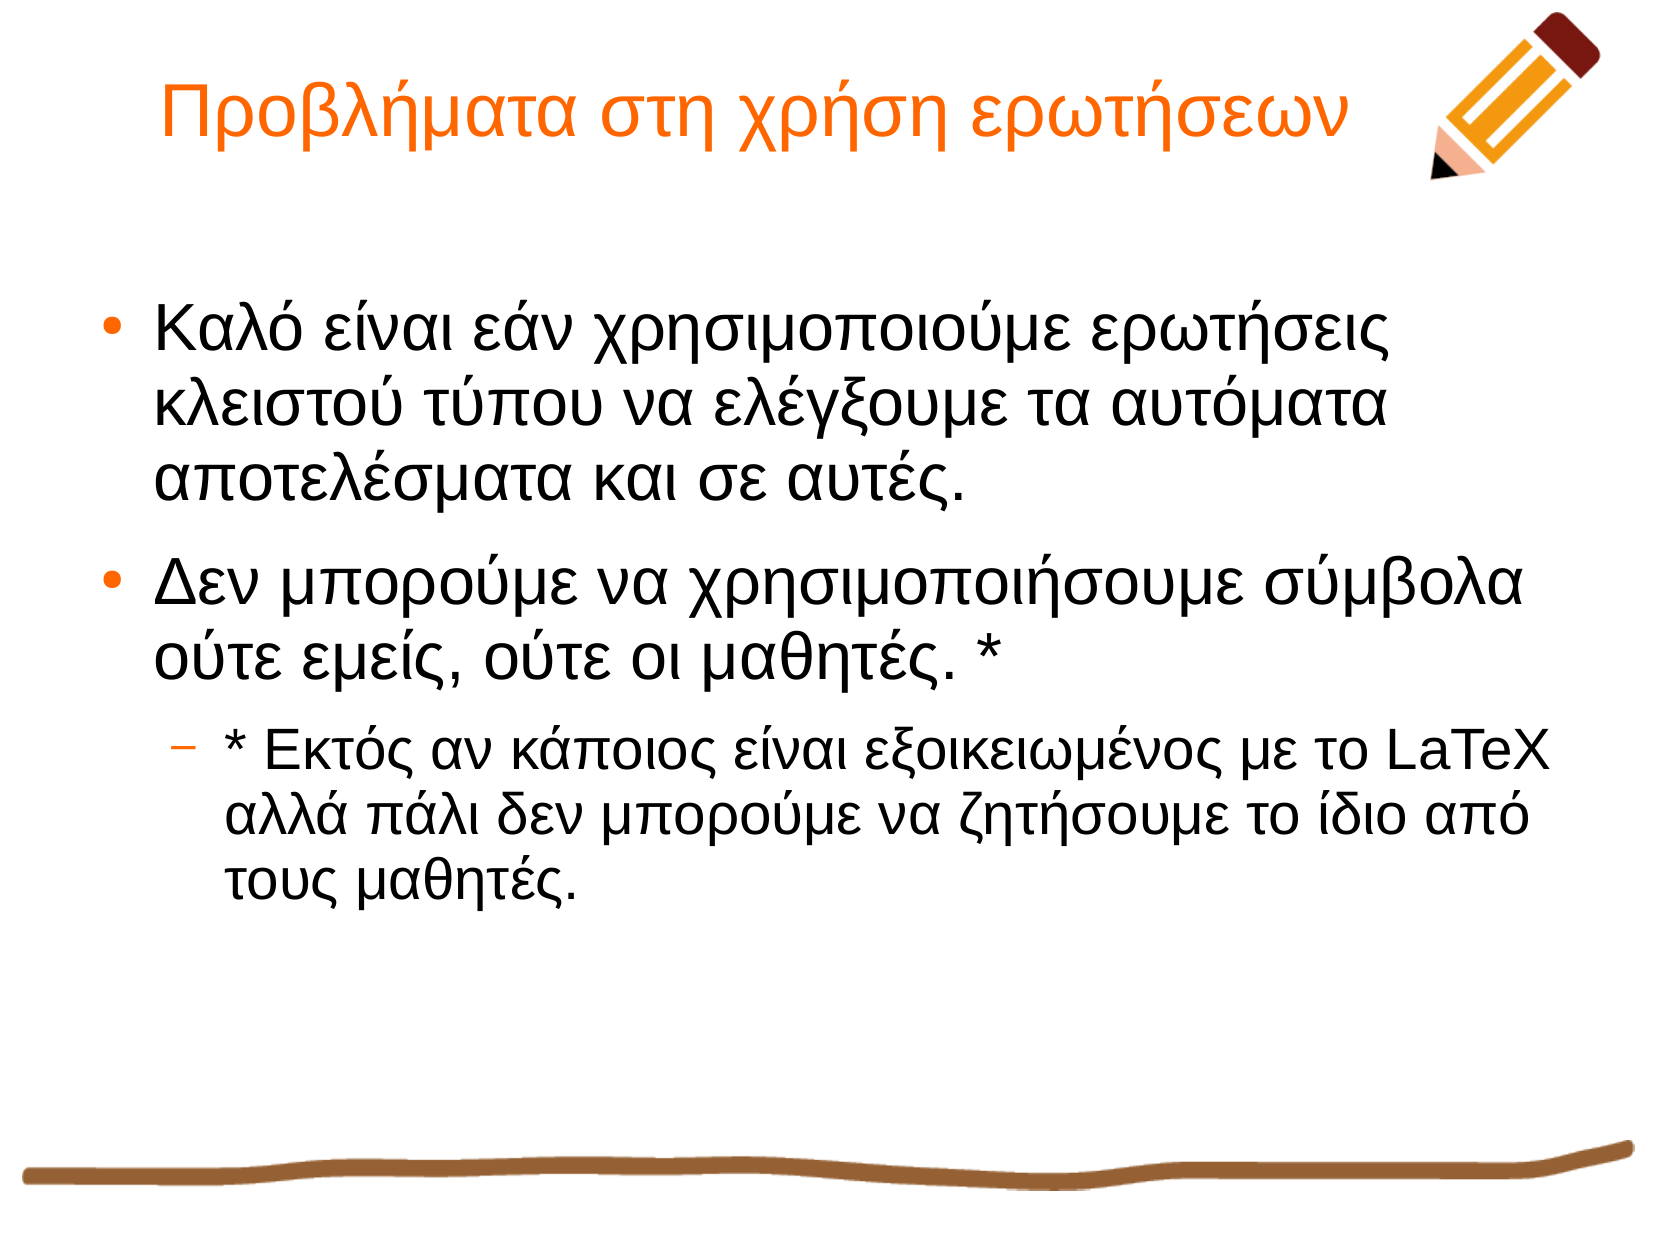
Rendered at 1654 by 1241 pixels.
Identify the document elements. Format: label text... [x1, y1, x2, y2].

list Καλό είναι εάν χρησιμοποιούμε ερωτήσεις κλειστού τύπου να ελέγξουμε τα αυτόματα αποτελέσματα και σε αυτές. Δεν μπορούμε να χρησιμοποιήσουμε σύμβολα ούτε εμείς, ούτε οι μαθητές. * * Εκτός αν κάποιος είναι εξοικειωμένος με το LaTeX αλλά πάλι δεν μπορούμε να ζητήσουμε το ίδιο από τους μαθητές. [82, 290, 1571, 1122]
picture [22, 1140, 1635, 1191]
picture [1430, 12, 1601, 181]
title Προβλήματα στη χρήση ερωτήσεων [82, 49, 1430, 172]
